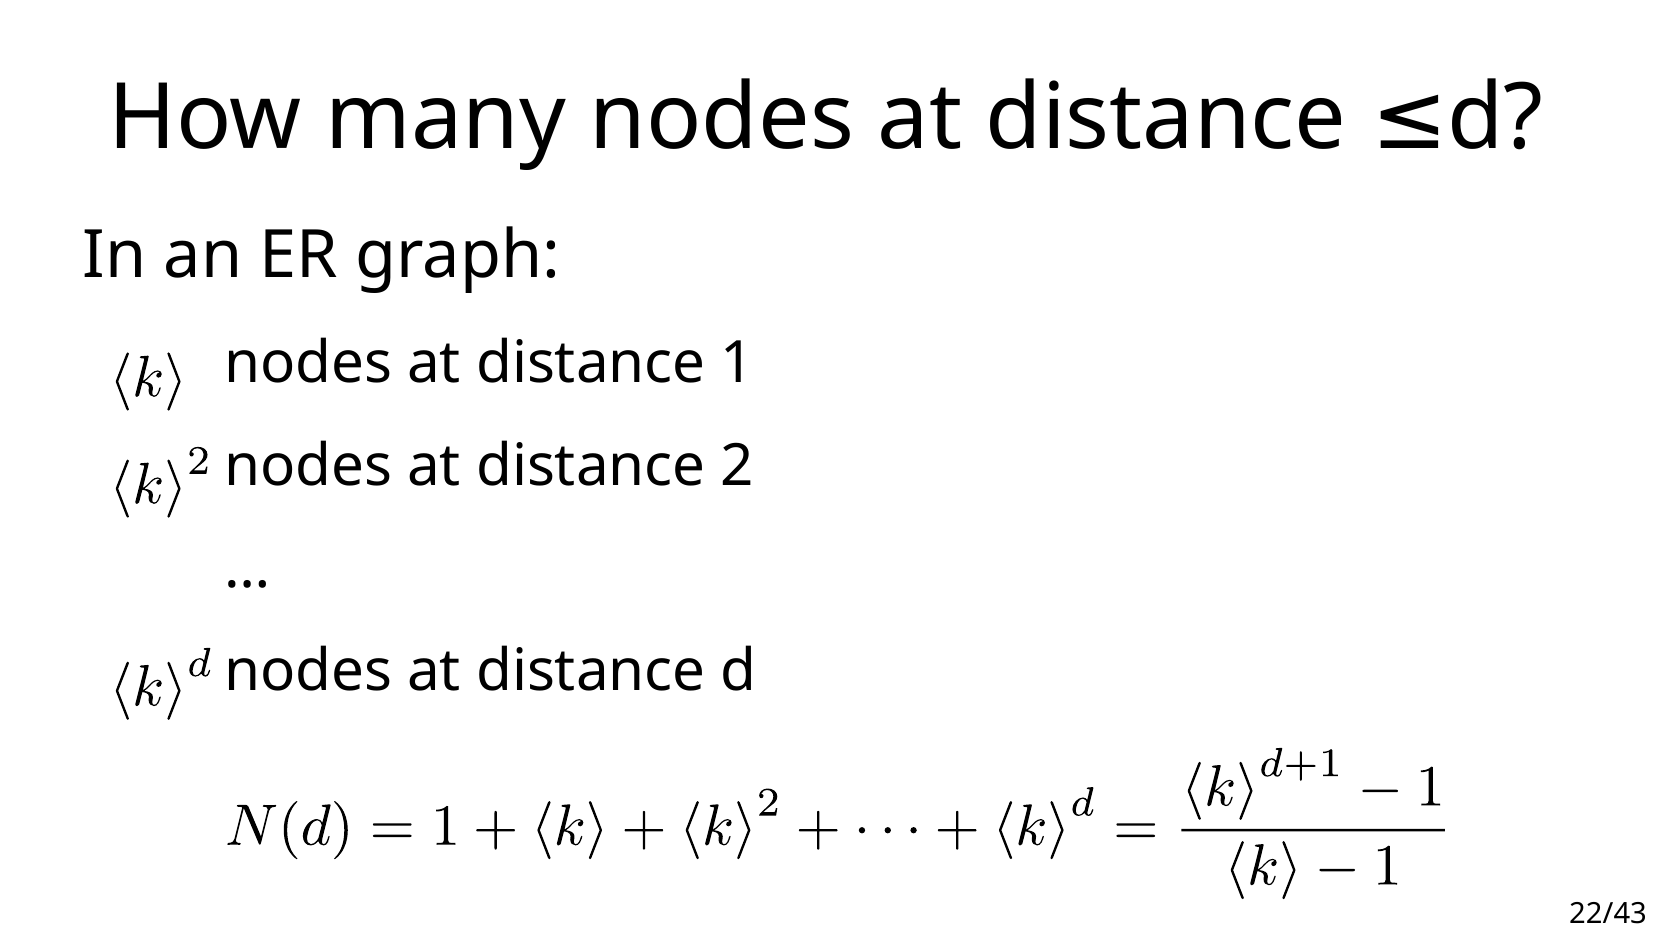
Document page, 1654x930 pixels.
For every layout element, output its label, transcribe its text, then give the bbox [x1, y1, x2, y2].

list In an ER graph: nodes at distance 1 nodes at distance 2 … nodes at distance d [82, 205, 1571, 746]
text_box [109, 647, 212, 720]
text_box [225, 747, 1445, 900]
text_box [109, 446, 211, 518]
text_box [109, 352, 187, 411]
title How many nodes at distance ≤d? [82, 1, 1571, 205]
